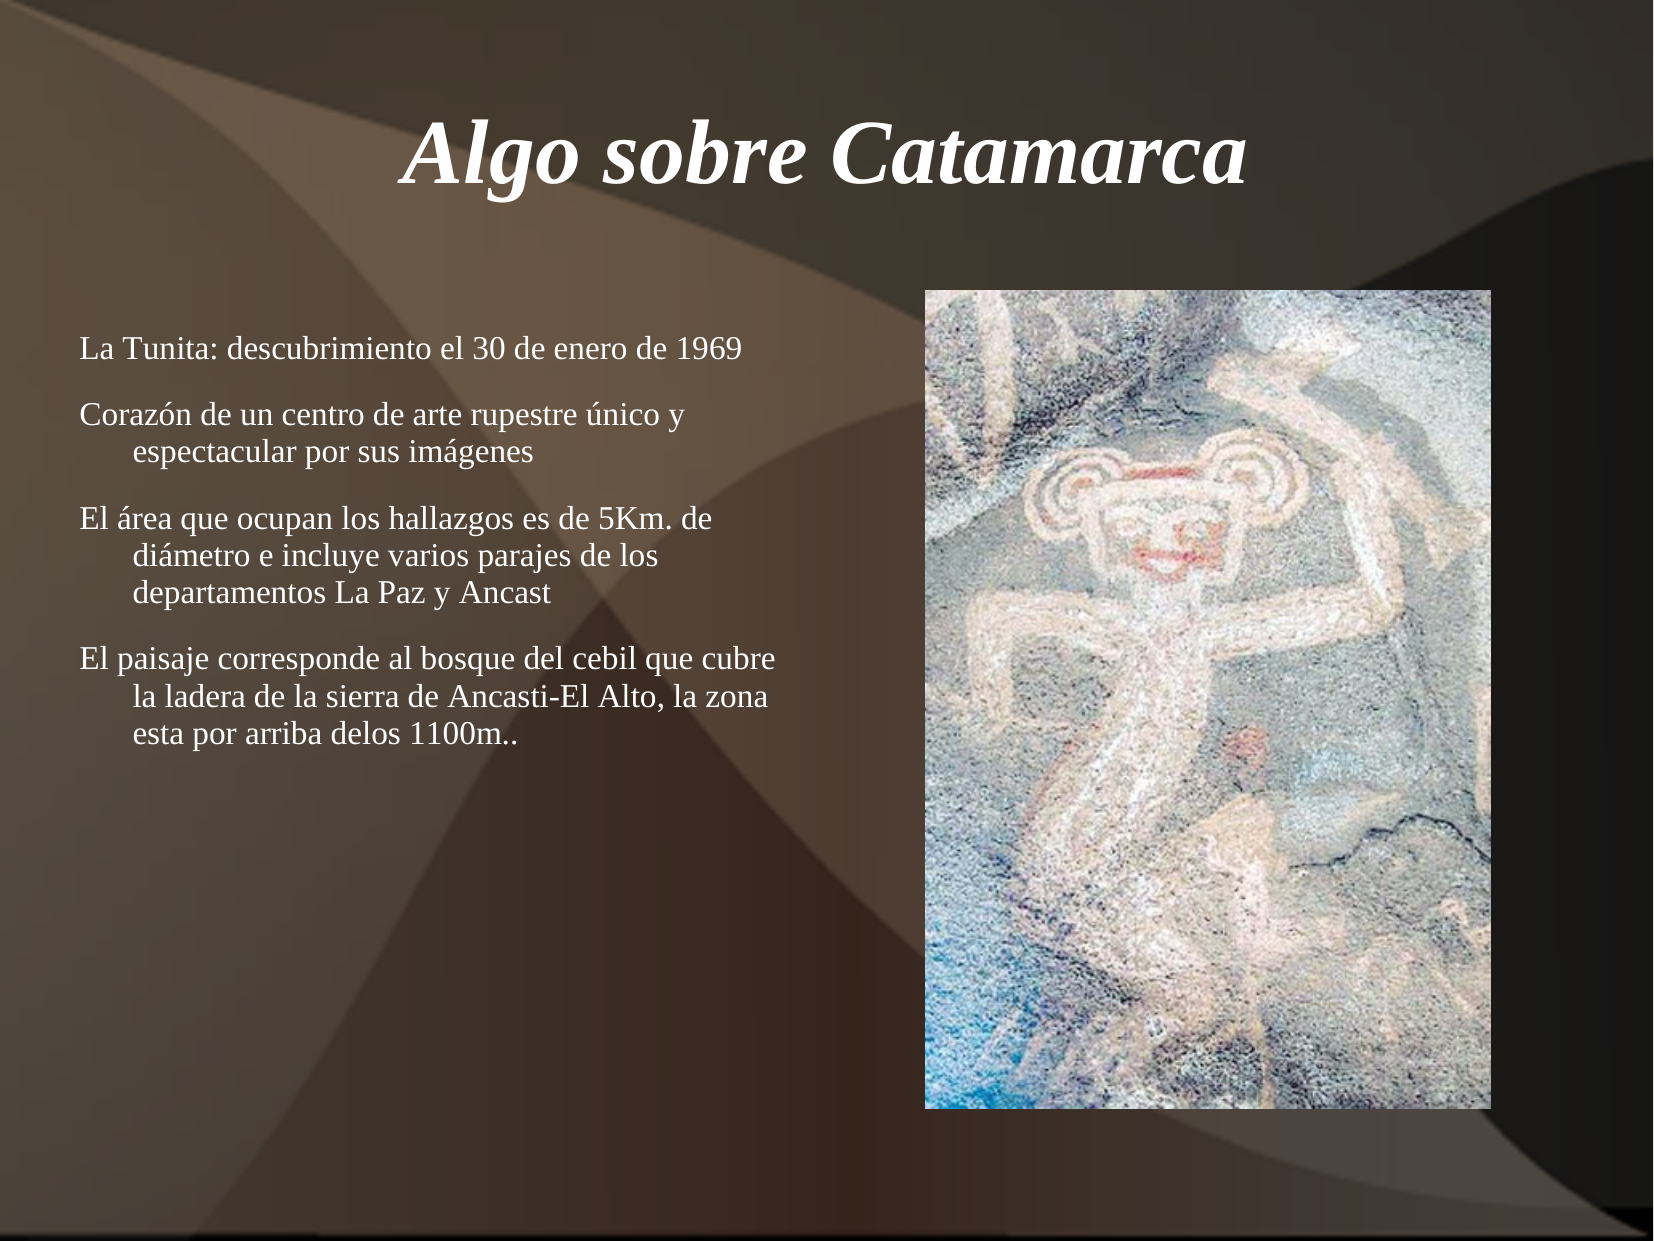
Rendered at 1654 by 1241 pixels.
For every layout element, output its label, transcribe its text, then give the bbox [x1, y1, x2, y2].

picture [0, 0, 1654, 1241]
list La Tunita: descubrimiento el 30 de enero de 1969 Corazón de un centro de arte rupestre único y espectacular por sus imágenes El área que ocupan los hallazgos es de 5Km. de diámetro e incluye varios parajes de los departamentos La Paz y Ancast El paisaje corresponde al bosque del cebil que cubre la ladera de la sierra de Ancasti-El Alto, la zona esta por arriba delos 1100m.. [61, 263, 788, 1082]
title Algo sobre Catamarca [82, 49, 1571, 257]
